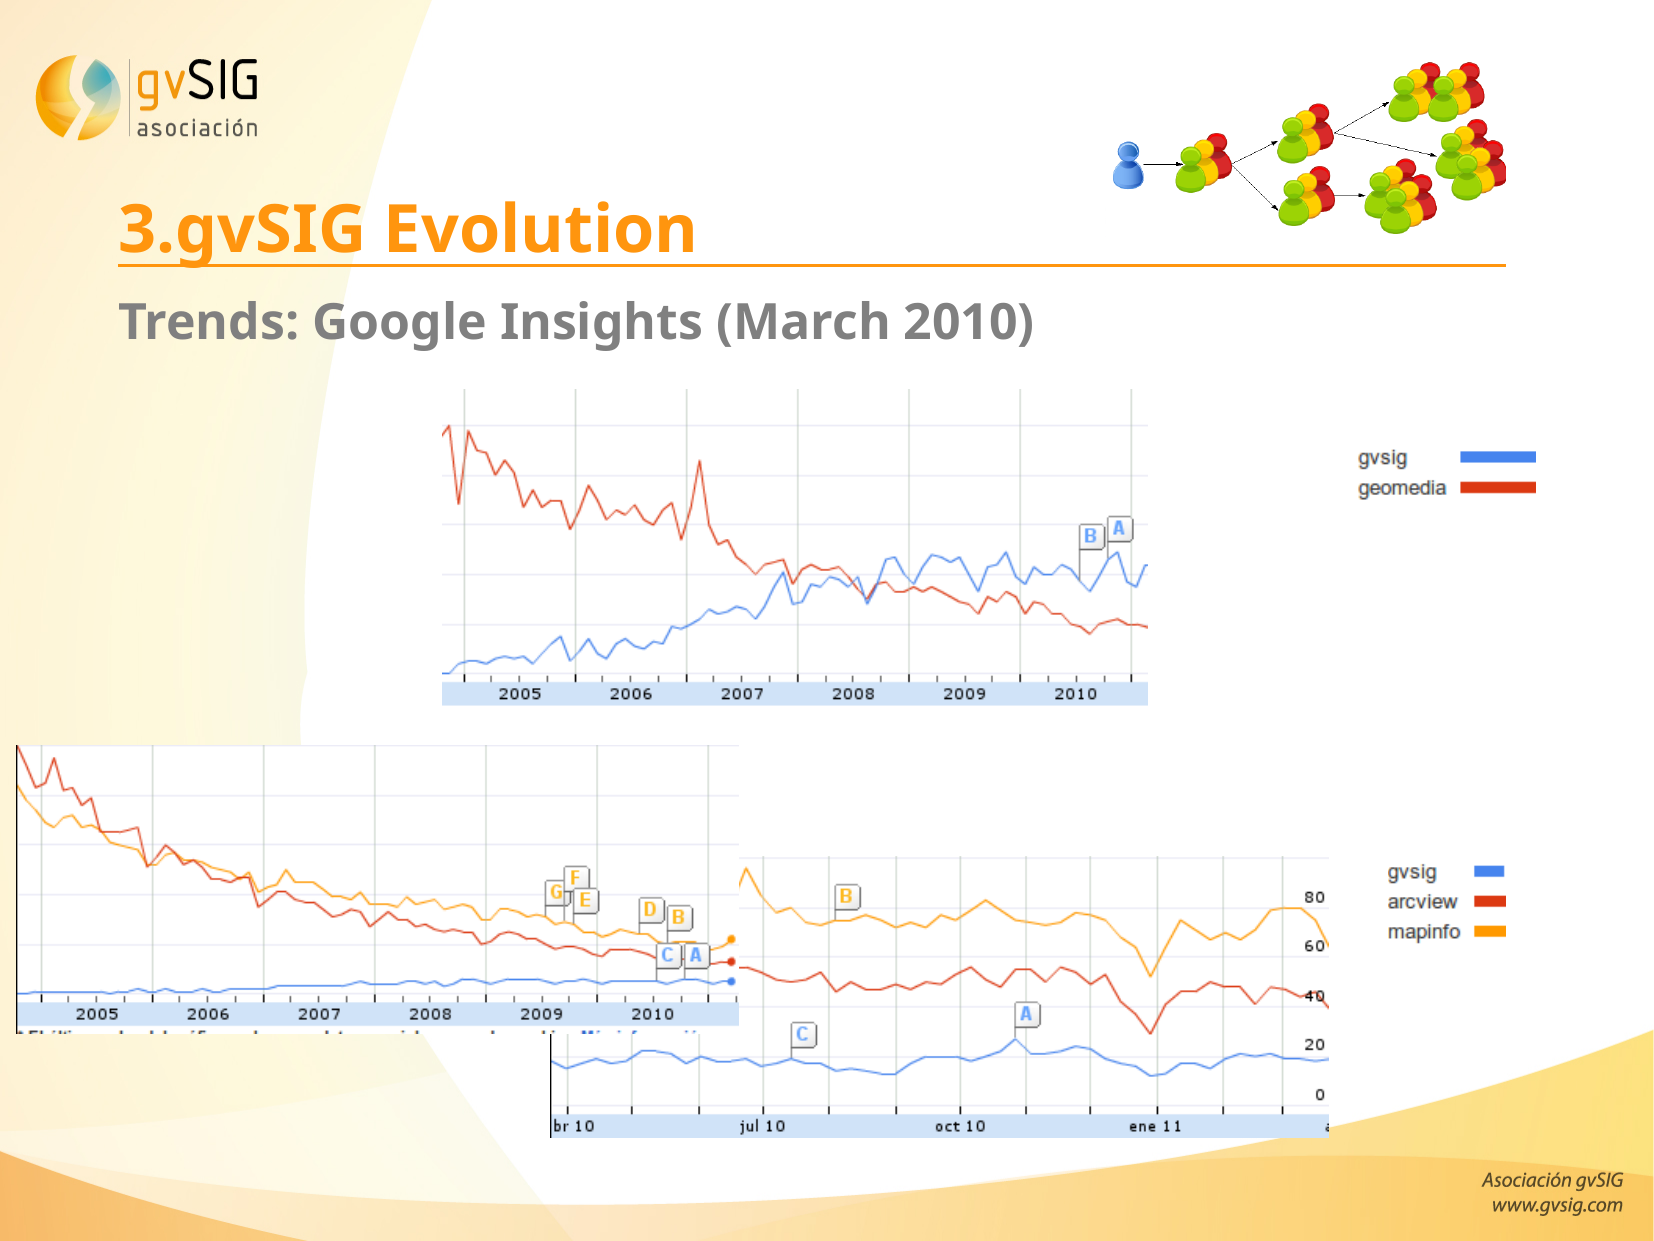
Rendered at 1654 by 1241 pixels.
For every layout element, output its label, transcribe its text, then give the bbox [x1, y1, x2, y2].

title Trends: Google Insights (March 2010) [118, 276, 1182, 365]
title 3.gvSIG Evolution [118, 177, 1607, 276]
picture [0, 0, 1654, 1241]
